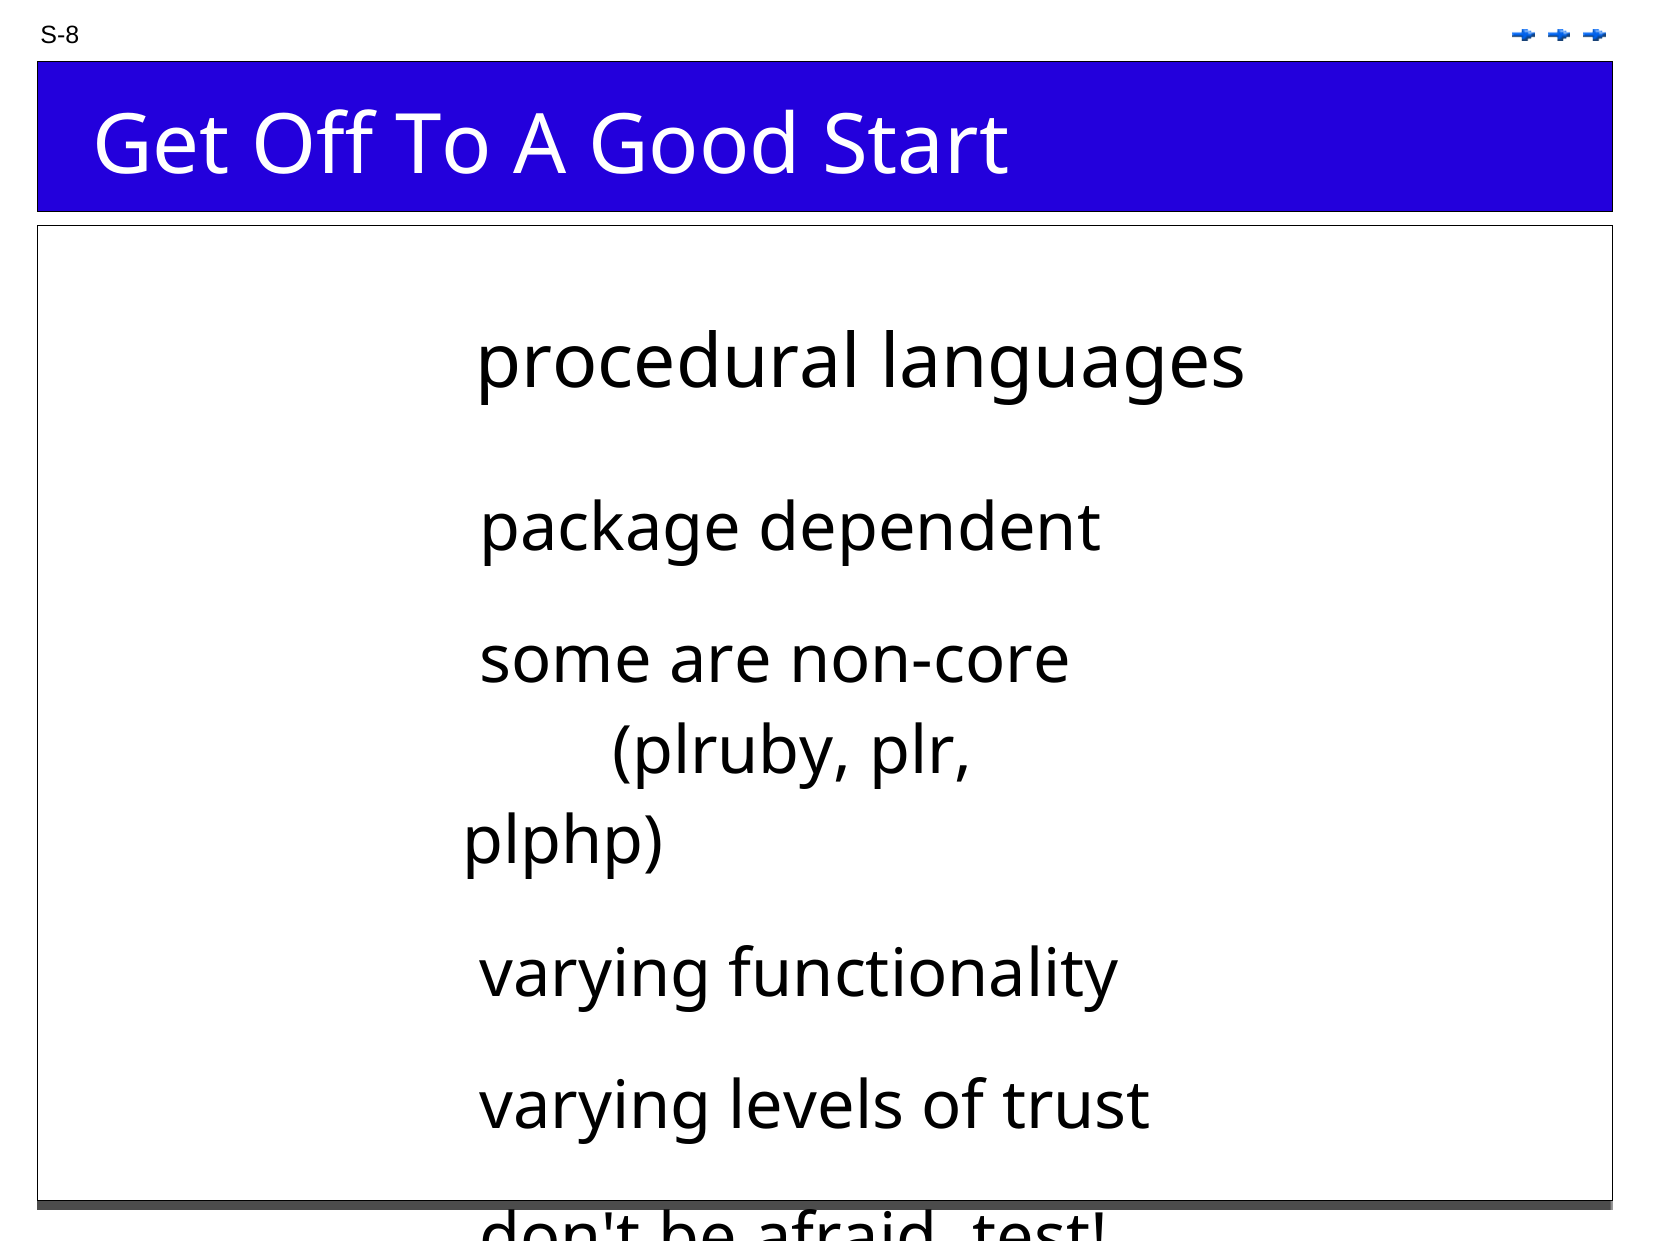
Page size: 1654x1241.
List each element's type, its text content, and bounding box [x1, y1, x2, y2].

picture [1512, 29, 1535, 41]
text_box S-8 [25, 13, 113, 70]
picture [1583, 29, 1606, 41]
text_box package dependent some are non-core (plruby, plr, plphp) varying functionality varying levels of trust don't be afraid, test! [447, 471, 1207, 1135]
text_box procedural languages [460, 300, 1193, 405]
text_box Get Off To A Good Start [77, 77, 982, 193]
text_box [37, 225, 1613, 1201]
picture [1548, 29, 1570, 41]
text_box [37, 61, 1613, 212]
